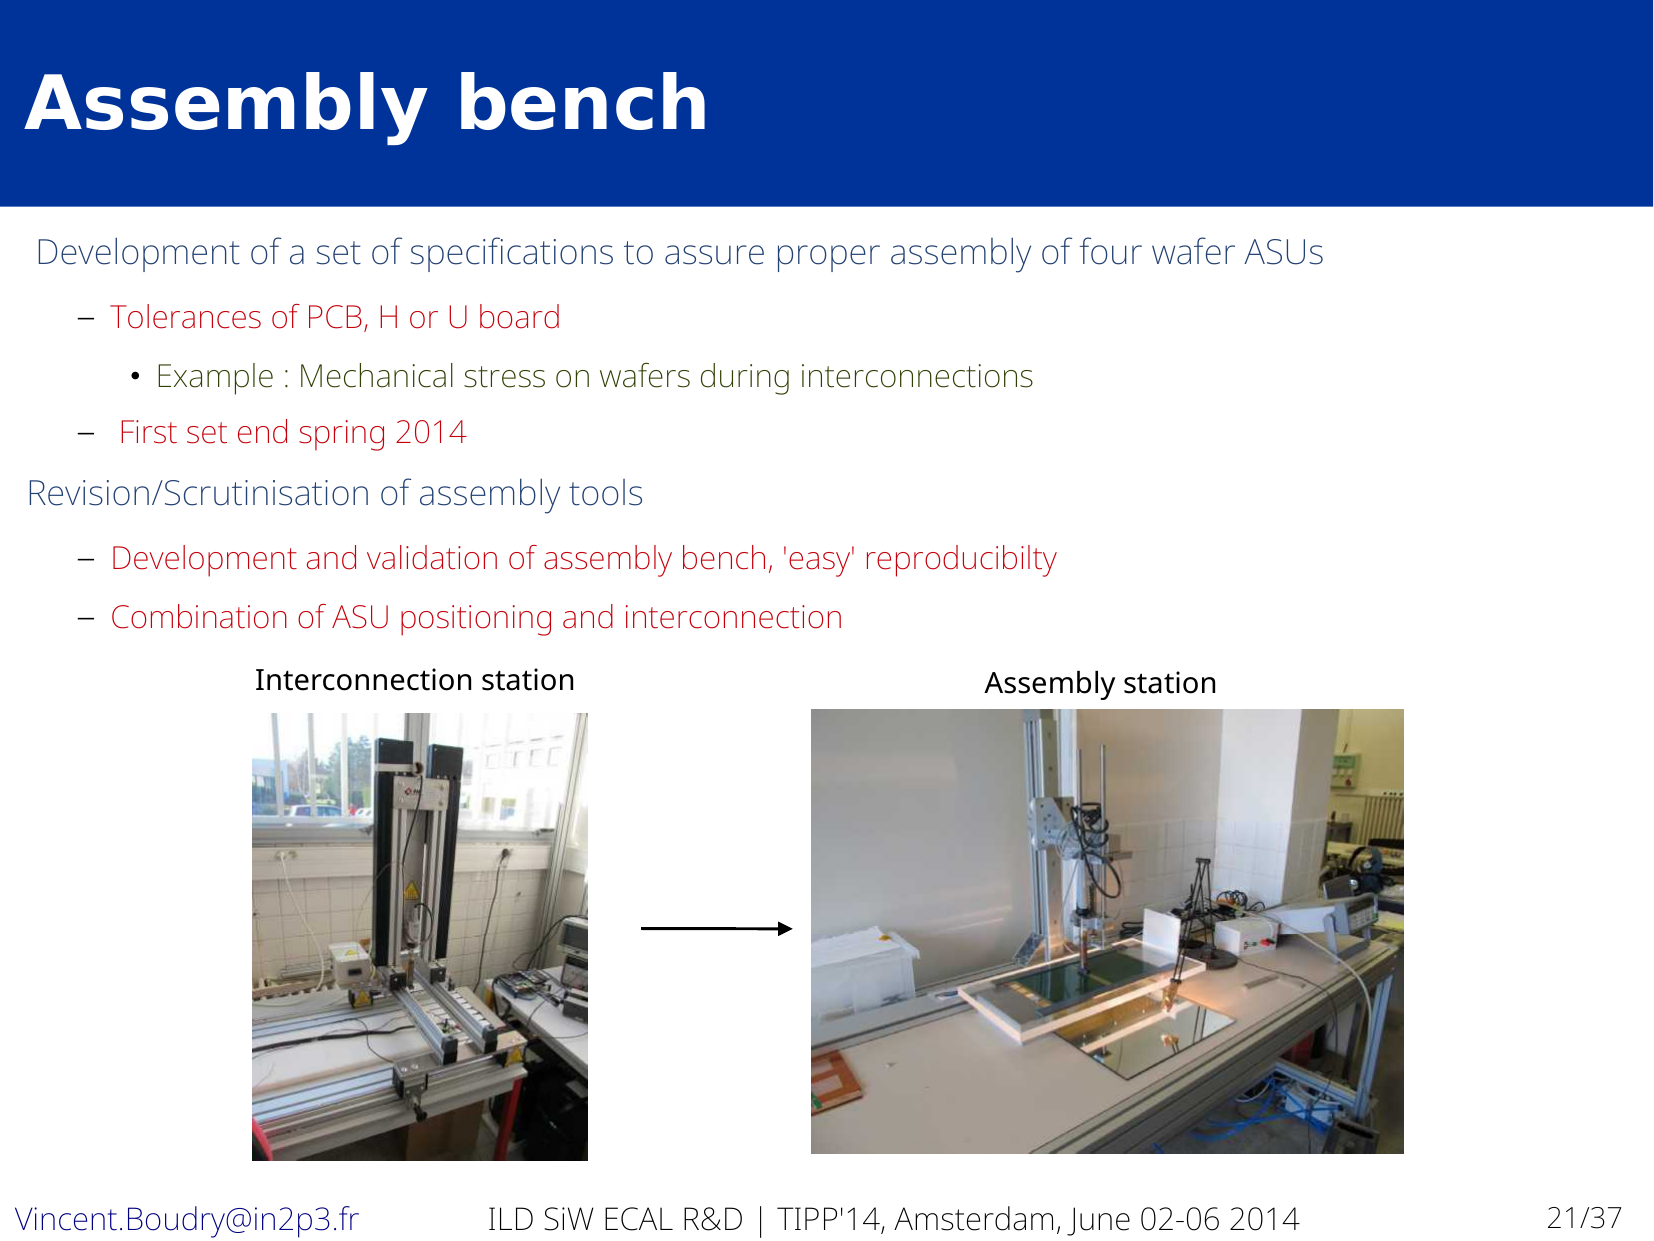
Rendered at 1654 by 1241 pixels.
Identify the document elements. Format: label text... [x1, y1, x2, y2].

title Assembly bench [24, 17, 1635, 191]
list Development of a set of specifications to assure proper assembly of four wafer ASUs Tolerances of PCB, H or U board Example : Mechanical stress on wafers during interconnections First set end spring 2014 Revision/Scrutinisation of assembly tools Development and validation of assembly bench, 'easy' reproducibilty Combination of ASU positioning and interconnection [26, 227, 1631, 644]
text_box Interconnection station [240, 655, 611, 706]
picture [252, 713, 588, 1161]
text_box Assembly station [969, 658, 1250, 709]
picture [811, 709, 1404, 1154]
